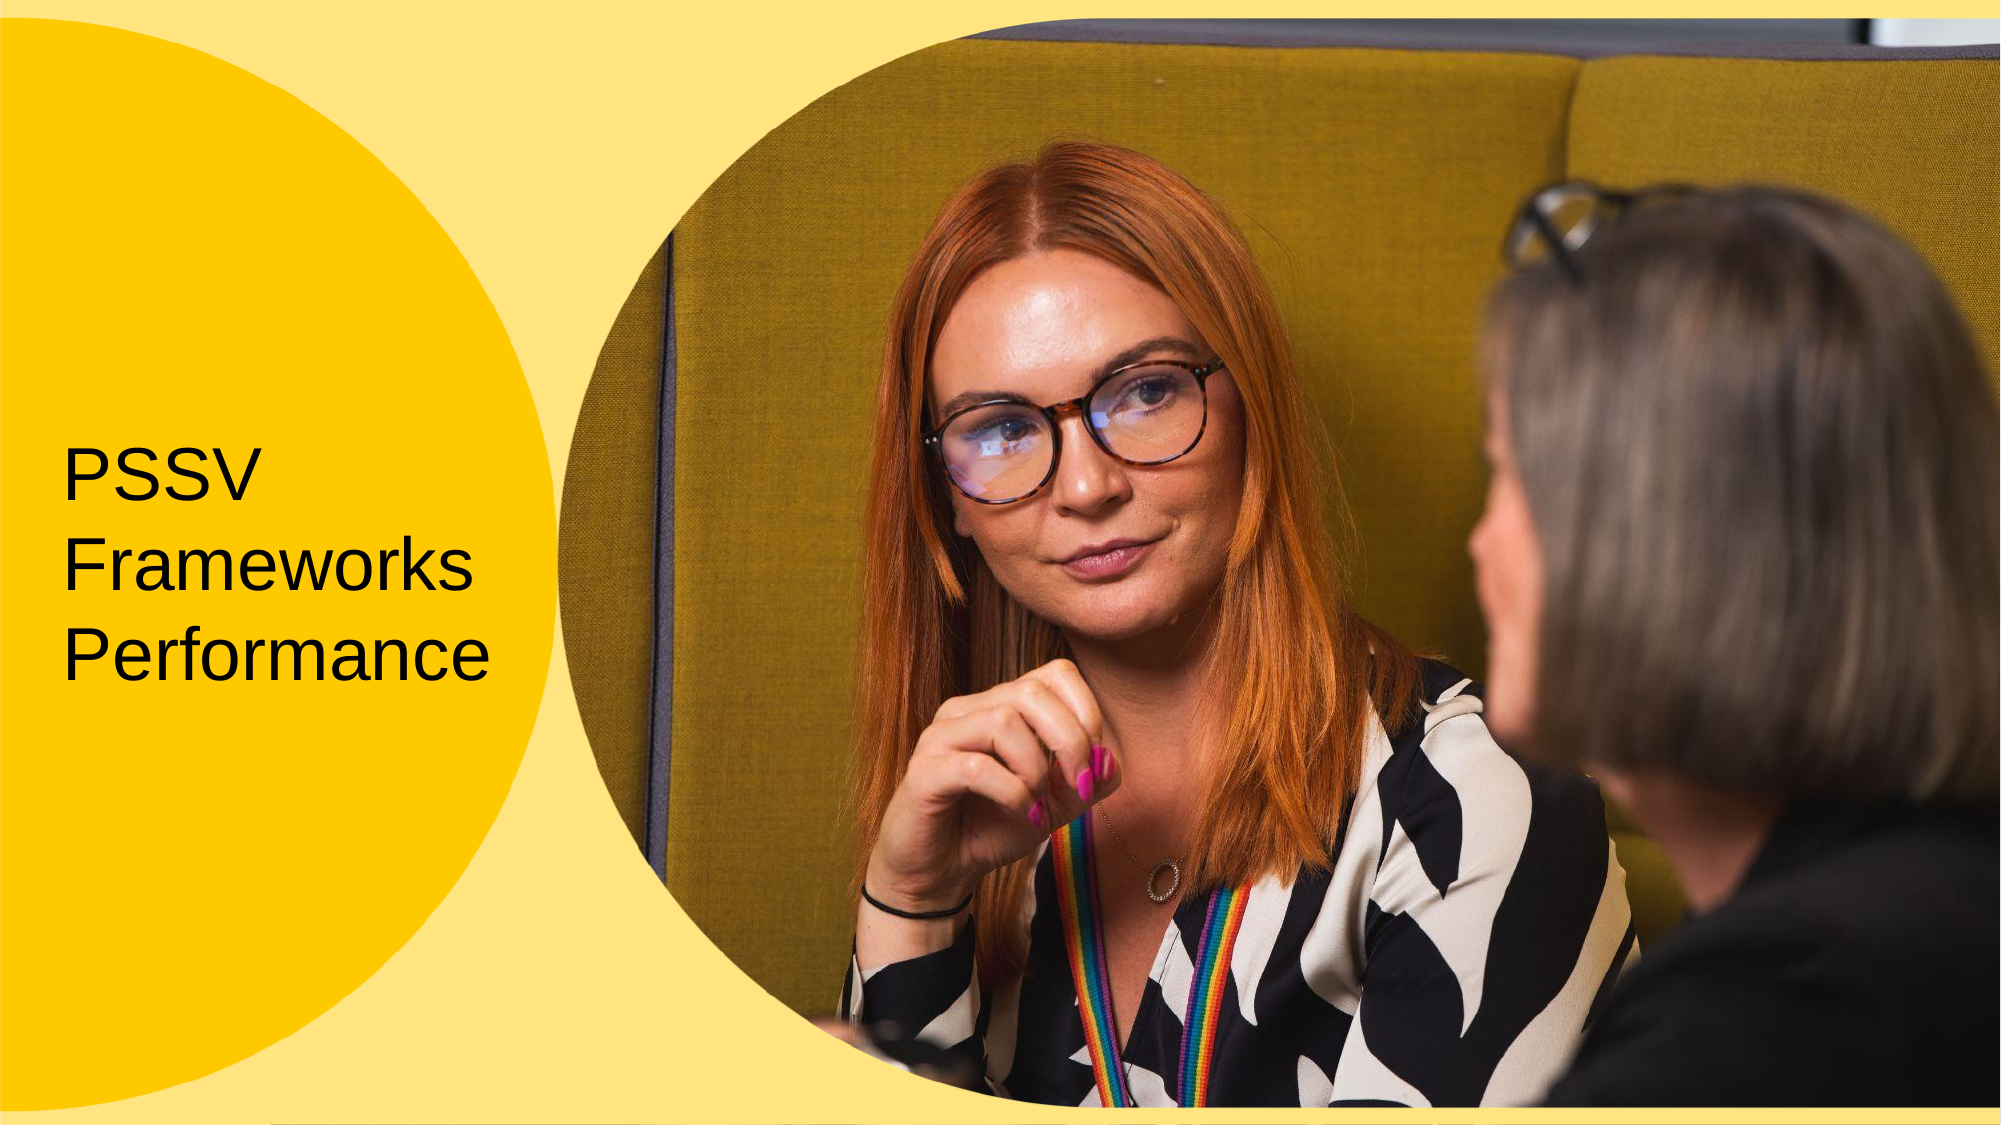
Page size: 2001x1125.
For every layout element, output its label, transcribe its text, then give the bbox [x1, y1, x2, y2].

title PSSV Frameworks Performance [42, 405, 532, 706]
